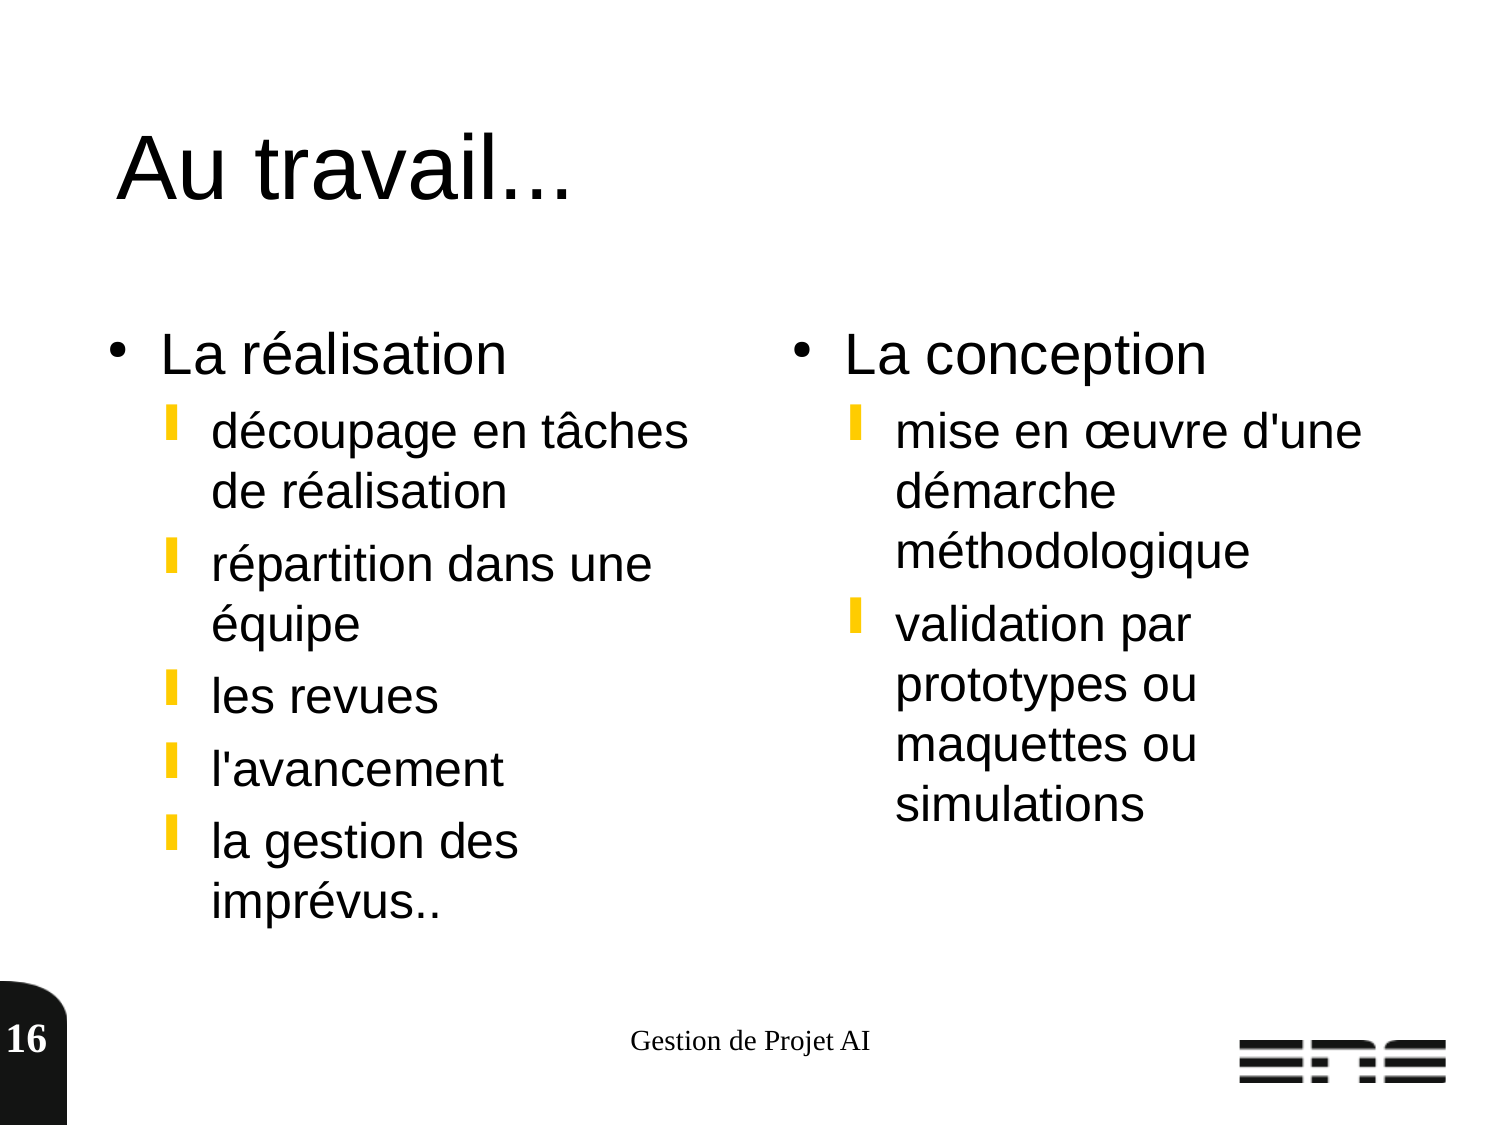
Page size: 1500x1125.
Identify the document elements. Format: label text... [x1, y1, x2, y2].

list La réalisation découpage en tâches de réalisation répartition dans une équipe les revues l'avancement la gestion des imprévus.. [74, 309, 733, 994]
list La conception mise en œuvre d'une démarche méthodologique validation par prototypes ou maquettes ou simulations [759, 309, 1417, 994]
title Au travail... [66, 37, 1342, 225]
